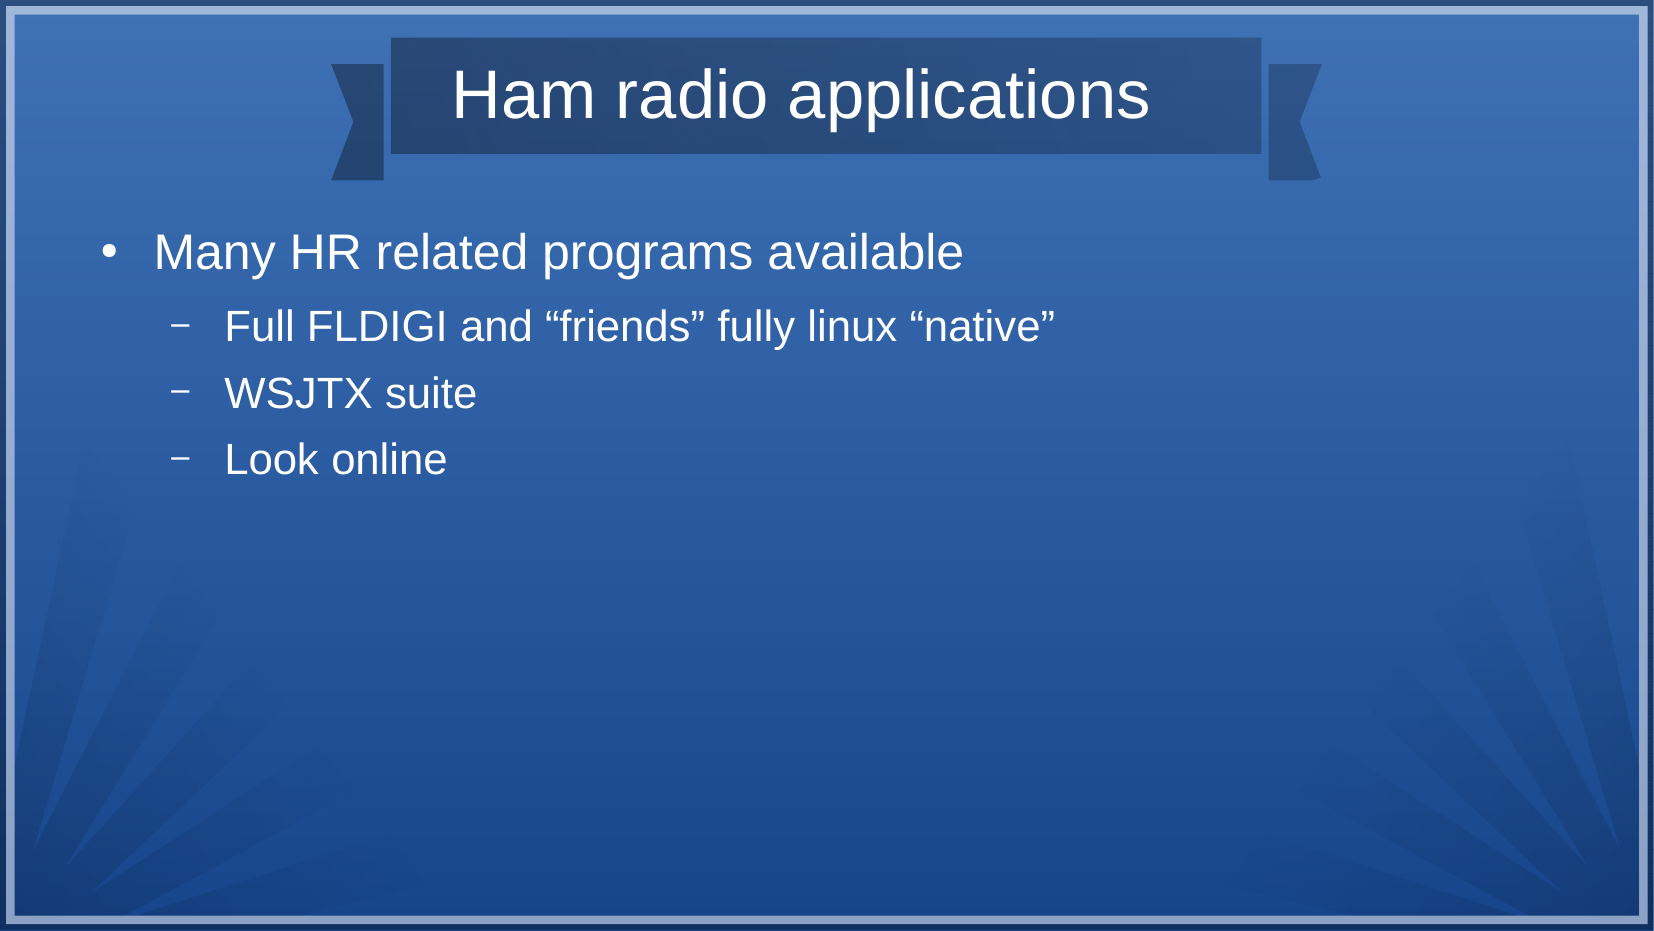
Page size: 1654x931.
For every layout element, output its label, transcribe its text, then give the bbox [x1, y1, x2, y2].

title Ham radio applications [389, 35, 1264, 154]
list Many HR related programs available Full FLDIGI and “friends” fully linux “native” WSJTX suite Look online [82, 224, 1571, 848]
